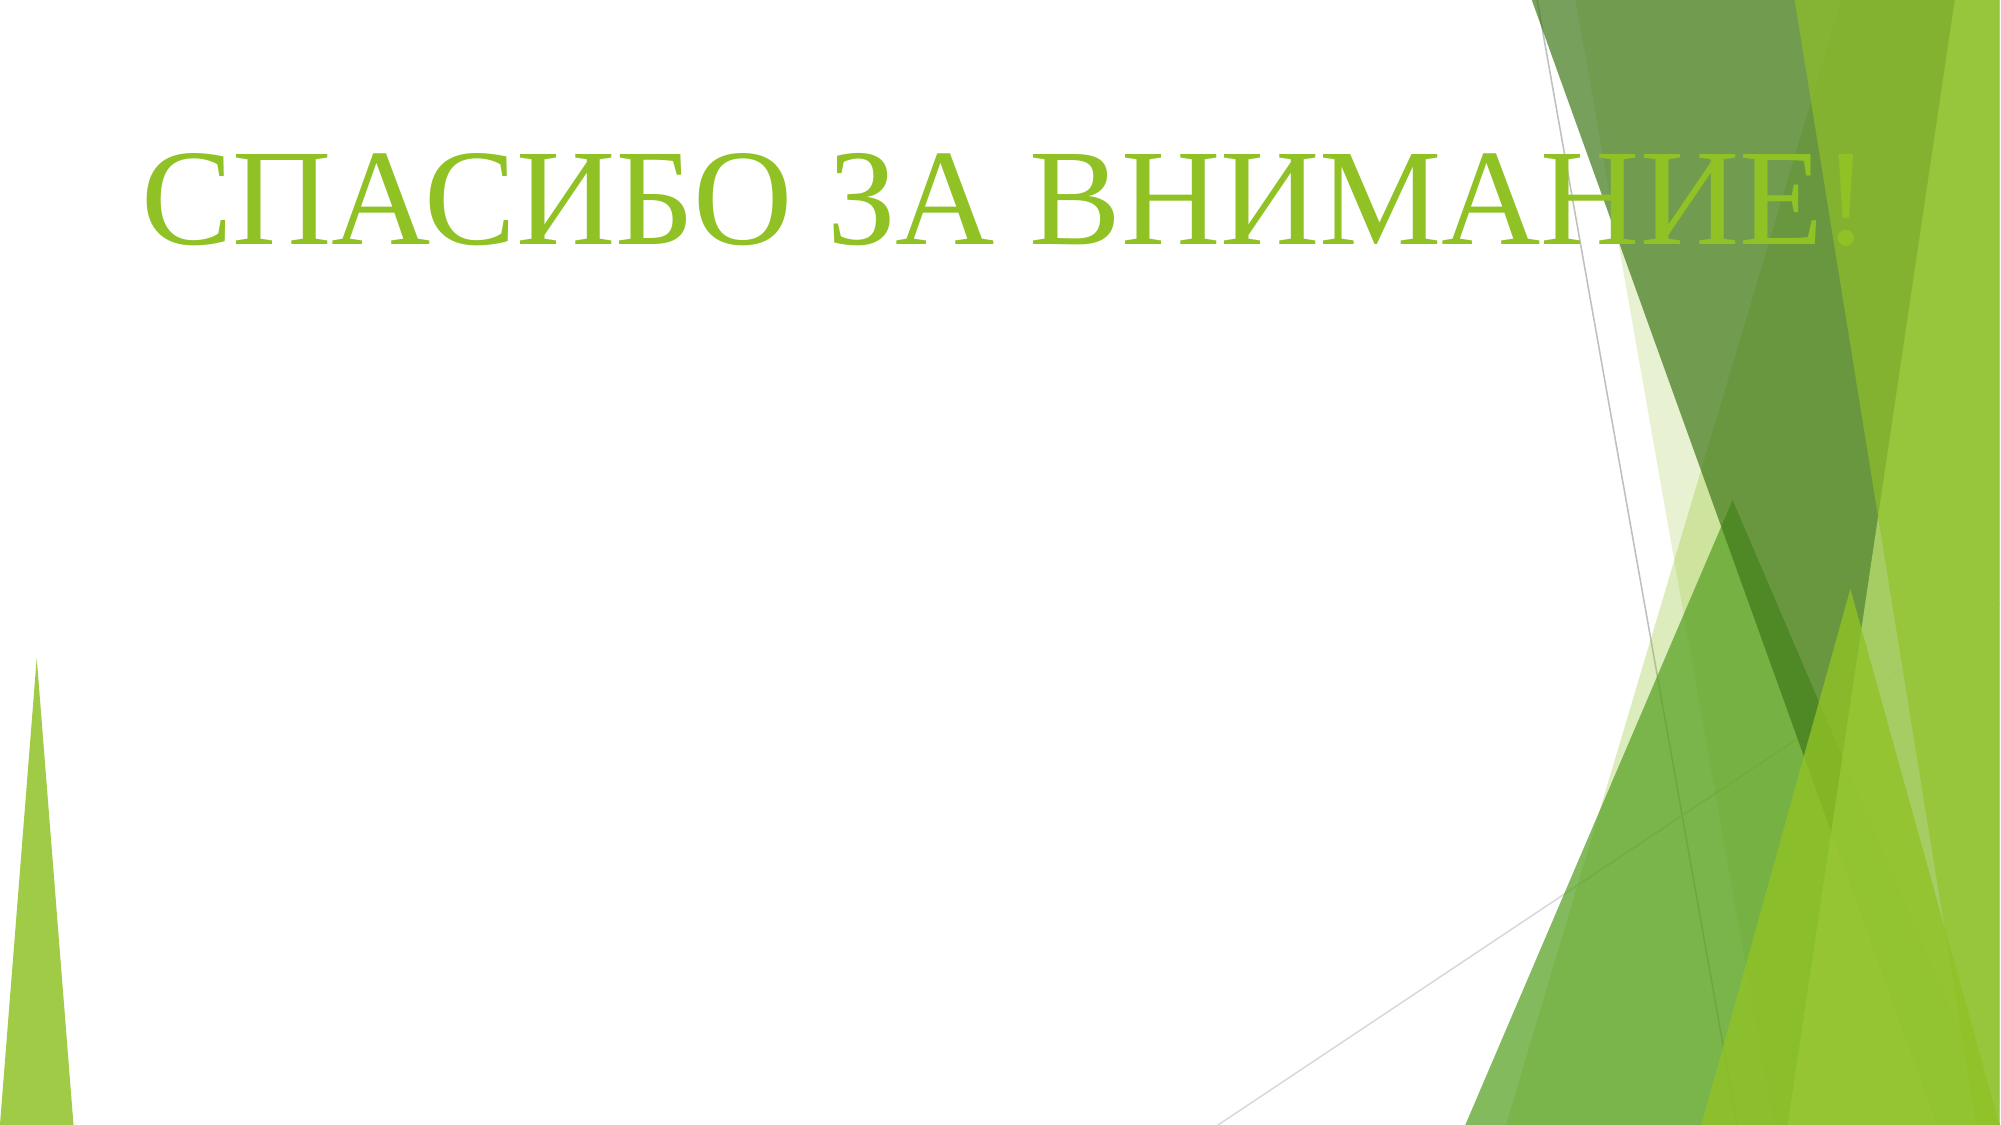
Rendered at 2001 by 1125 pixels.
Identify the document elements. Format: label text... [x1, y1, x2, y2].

title СПАСИБО ЗА ВНИМАНИЕ! [111, 99, 1901, 317]
